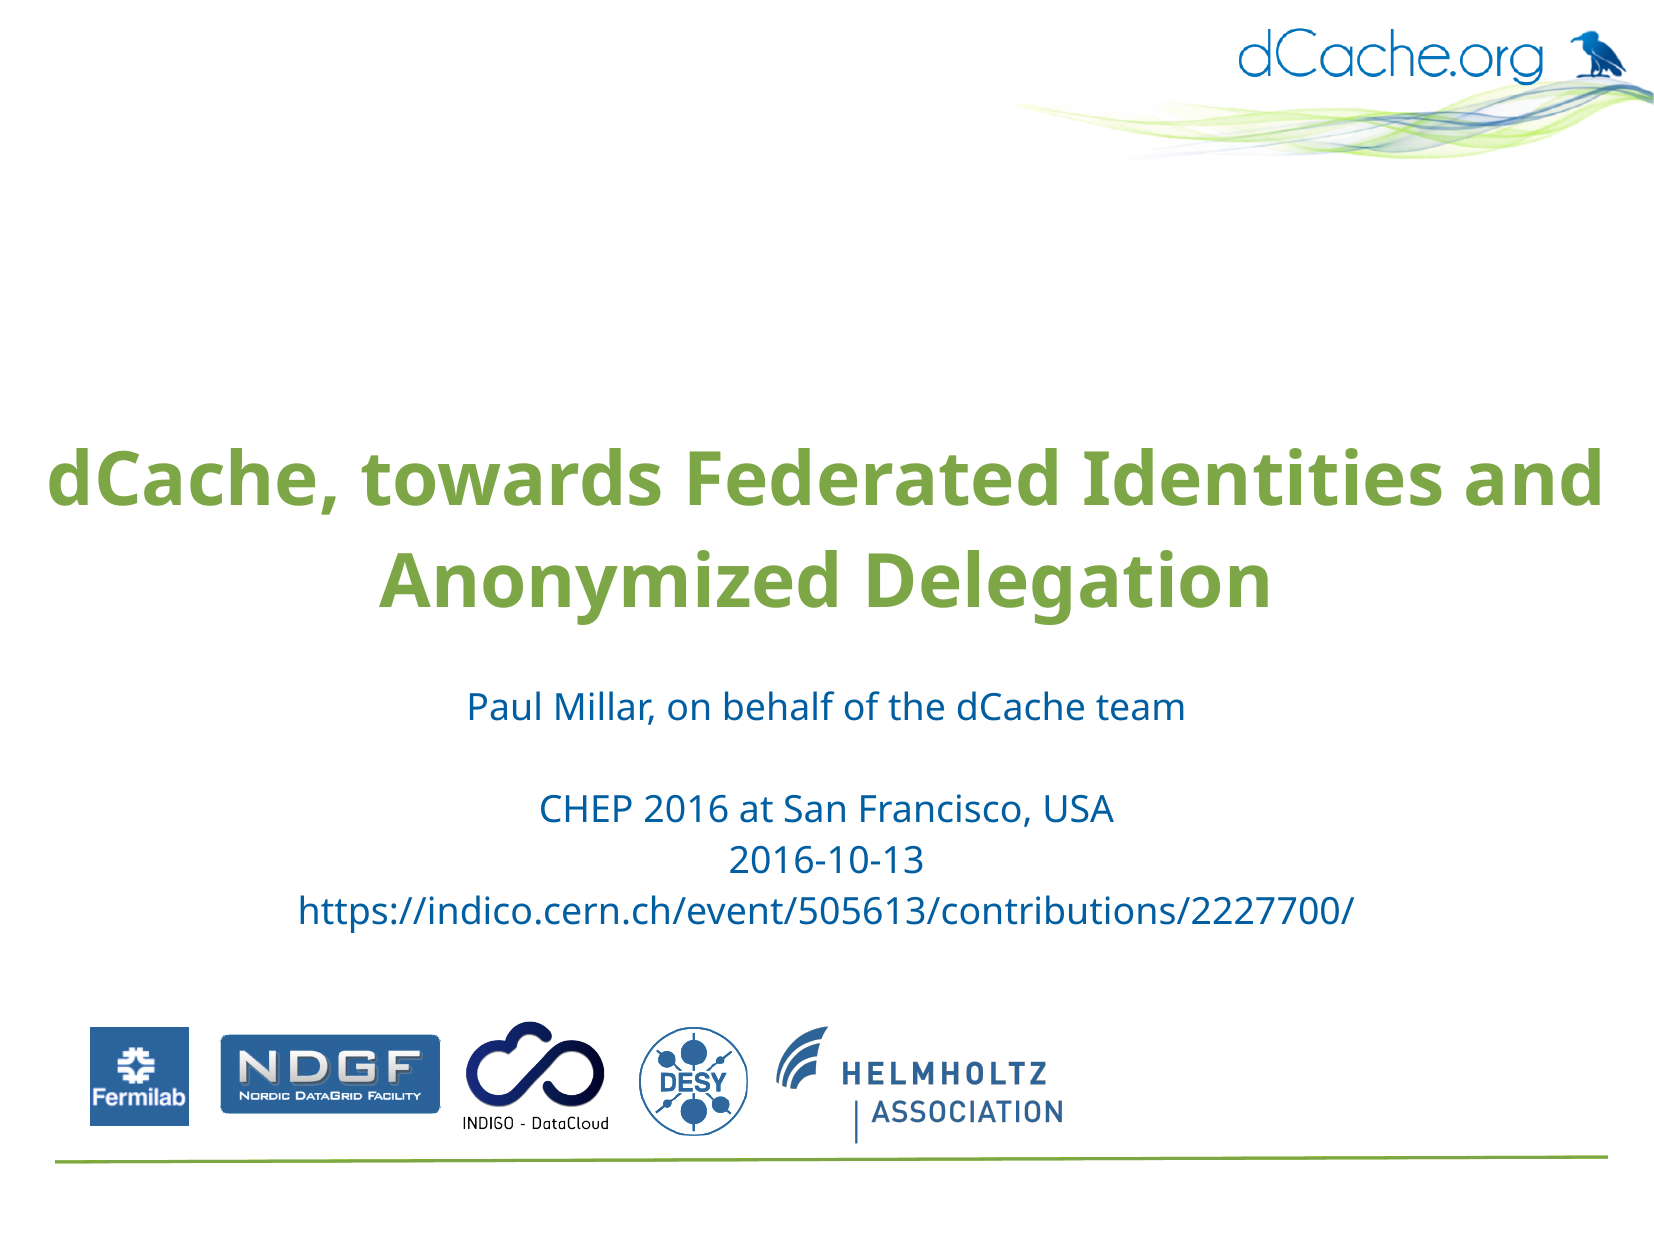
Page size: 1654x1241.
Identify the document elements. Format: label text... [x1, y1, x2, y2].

picture [956, 16, 1654, 169]
picture [204, 1011, 624, 1139]
text_box dCache, towards Federated Identities and Anonymized Delegation Paul Millar, on behalf of the dCache team CHEP 2016 at San Francisco, USA 2016-10-13 https://indico.cern.ch/event/505613/contributions/2227700/ [0, 417, 1654, 944]
picture [90, 1027, 189, 1126]
picture [762, 1015, 1076, 1155]
picture [639, 1027, 748, 1136]
